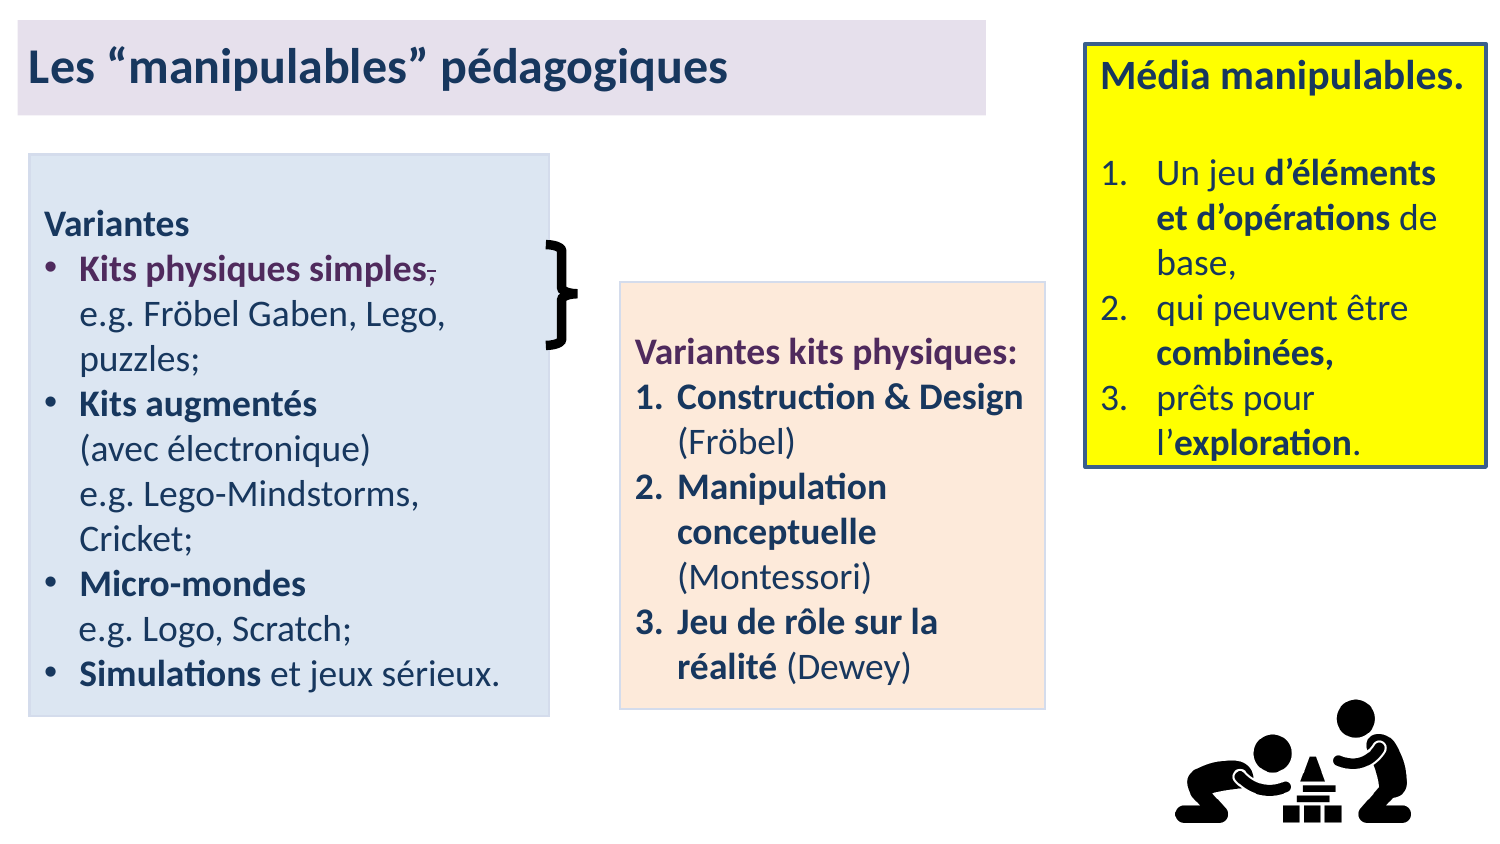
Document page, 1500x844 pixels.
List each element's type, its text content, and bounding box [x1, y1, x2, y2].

text_box Les “manipulables” pédagogiques [17, 20, 986, 116]
text_box [545, 244, 578, 346]
text_box Variantes Kits physiques simples, e.g. Fröbel Gaben, Lego, puzzles; Kits augmentés (avec électronique) e.g. Lego-Mindstorms, Cricket; Micro-mondes e.g. Logo, Scratch; Simulations et jeux sérieux. [29, 154, 549, 717]
picture [1175, 643, 1411, 844]
text_box Variantes kits physiques: Construction & Design (Fröbel) Manipulation conceptuelle (Montessori) Jeu de rôle sur la réalité (Dewey) [620, 281, 1046, 709]
text_box Média manipulables. Un jeu d’éléments et d’opérations de base, qui peuvent être combinées, prêts pour l’exploration. [1085, 43, 1486, 467]
